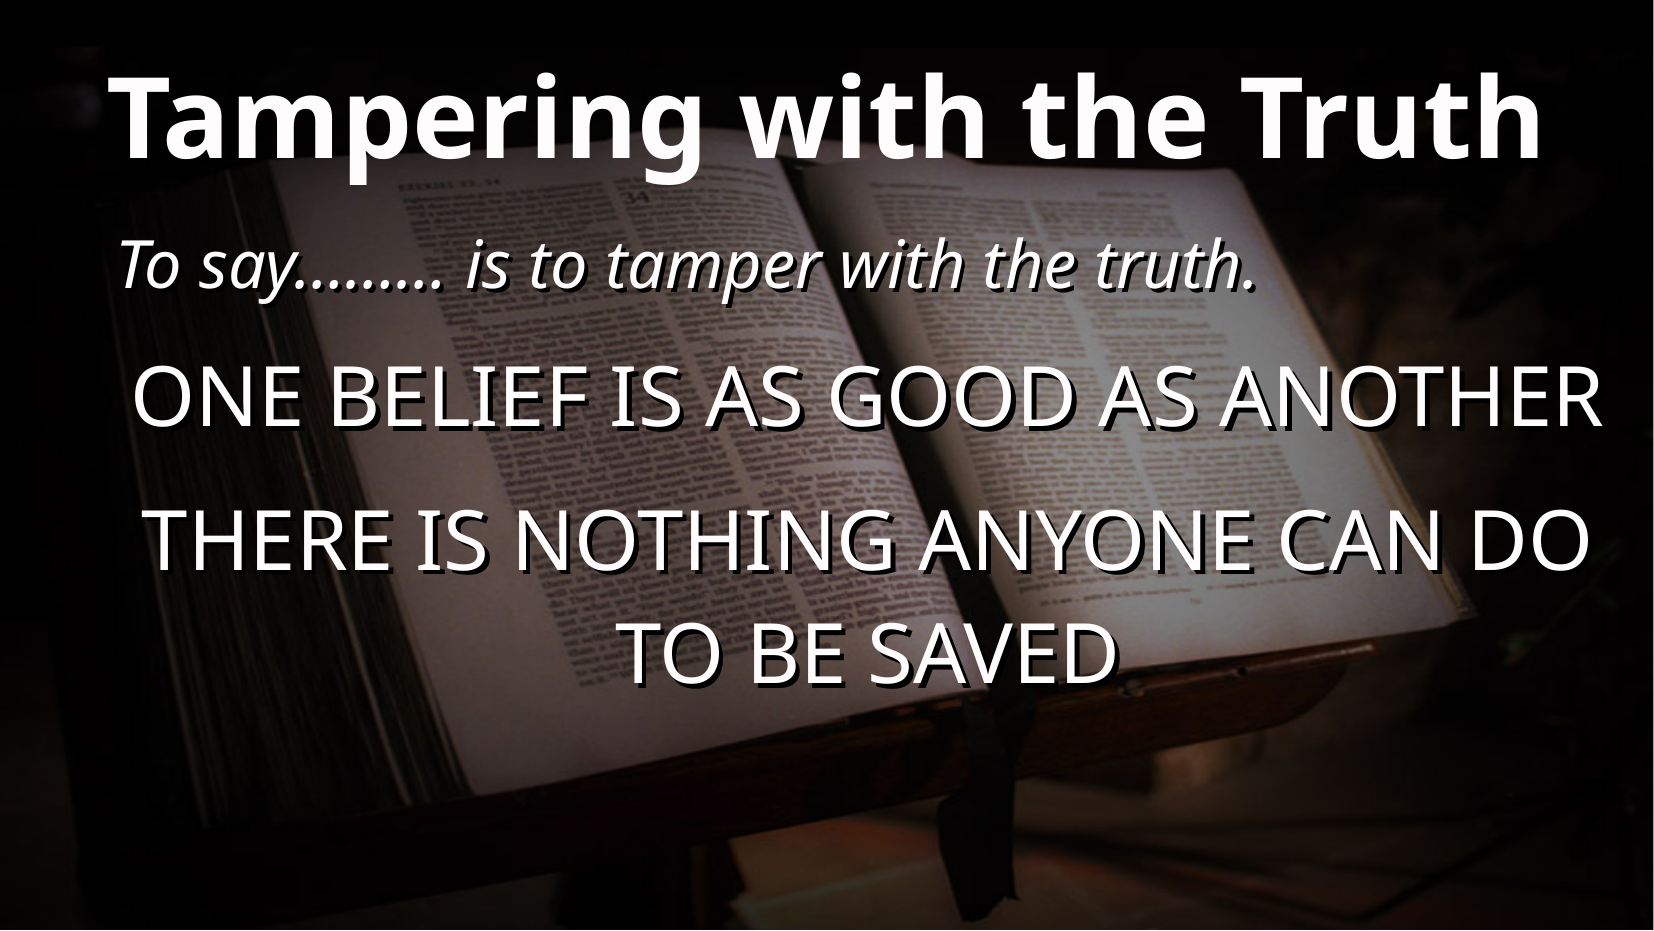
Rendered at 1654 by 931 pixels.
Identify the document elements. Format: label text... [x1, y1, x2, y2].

list To say……… is to tamper with the truth. ONE BELIEF IS AS GOOD AS ANOTHER THERE IS NOTHING ANYONE CAN DO TO BE SAVED [45, 217, 1621, 901]
title Tampering with the Truth [82, 37, 1571, 193]
picture [0, 0, 1654, 930]
